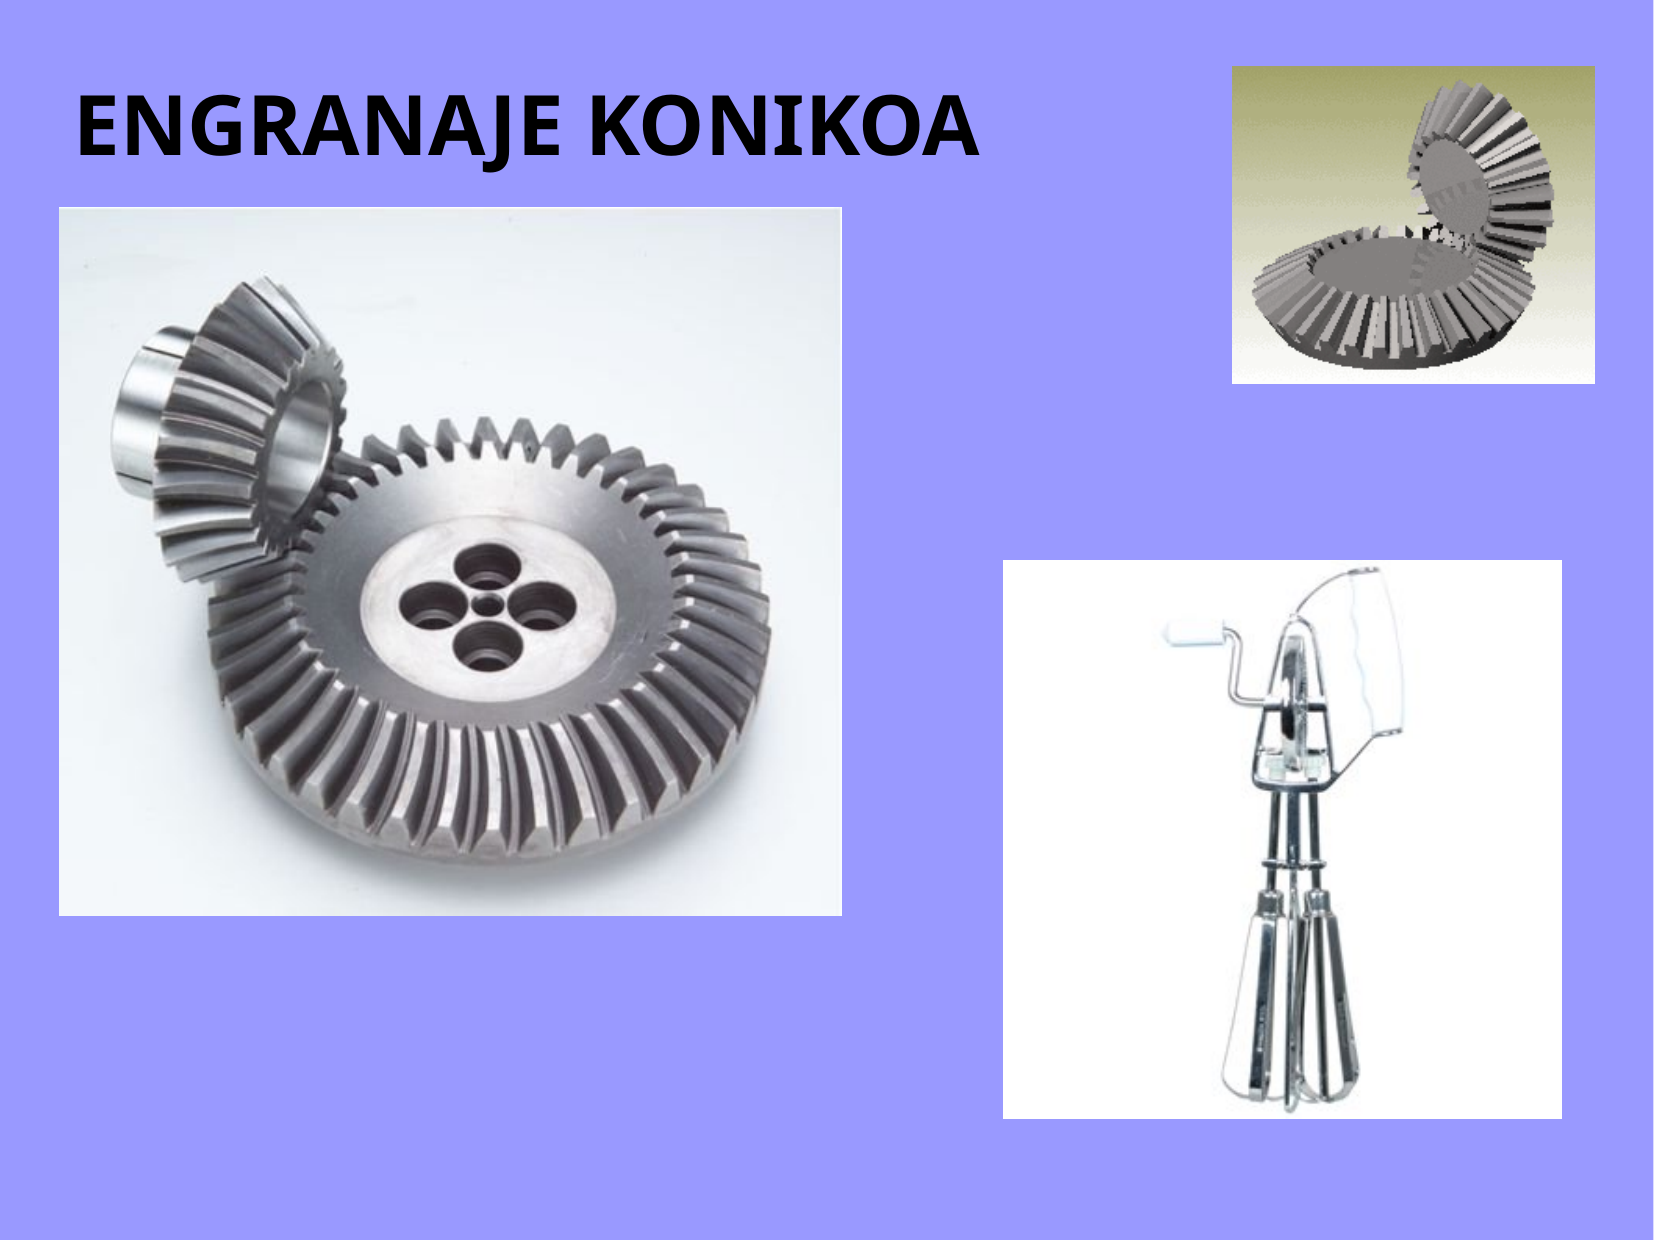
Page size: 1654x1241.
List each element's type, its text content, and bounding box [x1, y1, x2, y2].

picture [59, 207, 842, 916]
picture [1232, 66, 1595, 384]
text_box ENGRANAJE KONIKOA [59, 59, 1270, 190]
picture [1003, 560, 1562, 1119]
